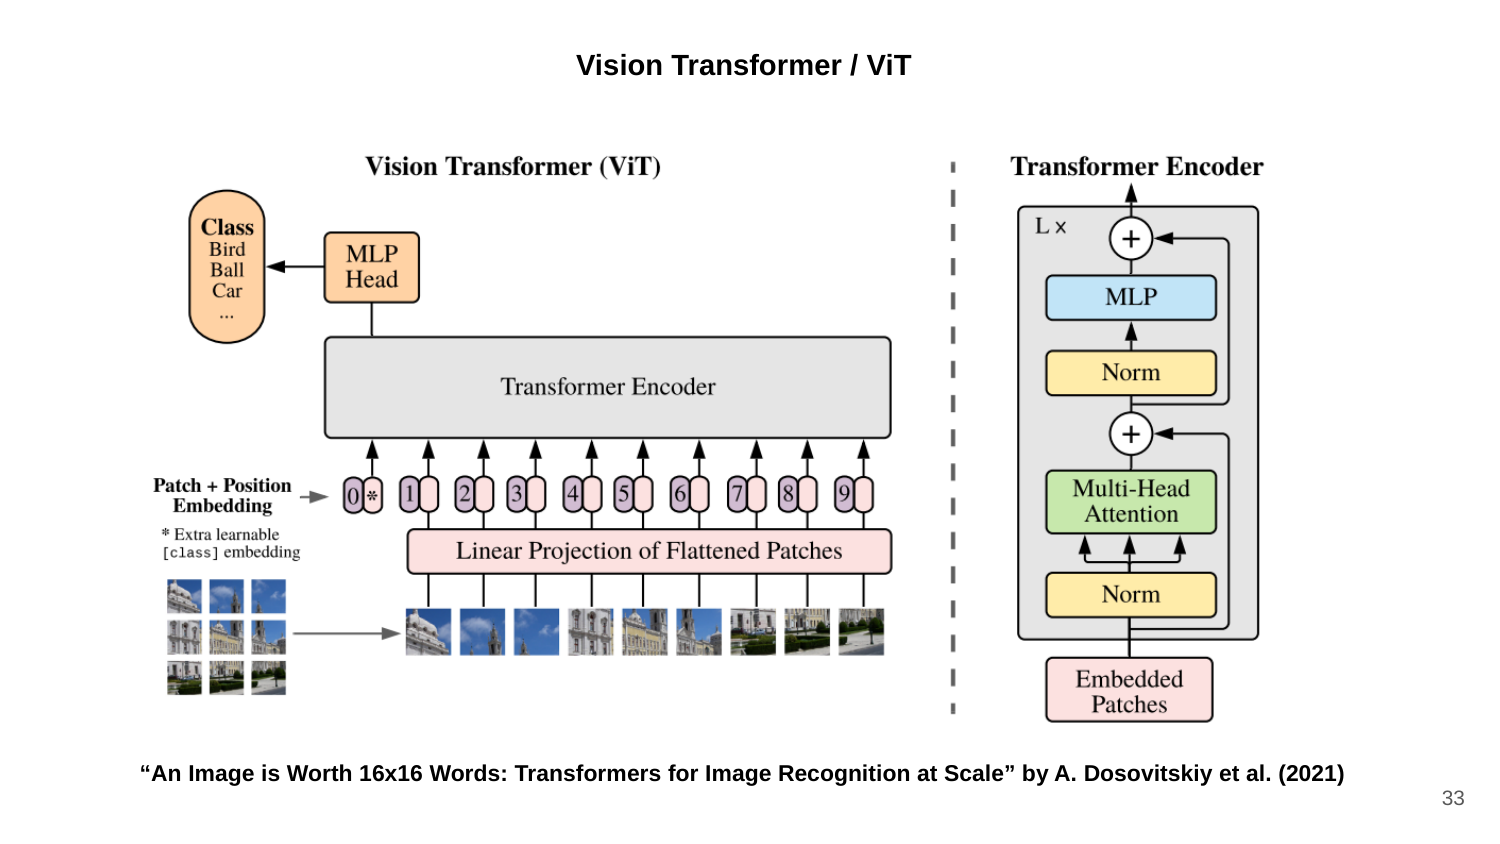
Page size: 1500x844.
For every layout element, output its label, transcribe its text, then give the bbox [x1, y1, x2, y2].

picture [131, 123, 1288, 743]
slide_number <number> [1389, 764, 1480, 830]
text_box “An Image is Worth 16x16 Words: Transformers for Image Recognition at Scale” by A. Dosovitskiy et al. (2021) [124, 743, 1376, 801]
text_box Vision Transformer / ViT [561, 31, 959, 101]
